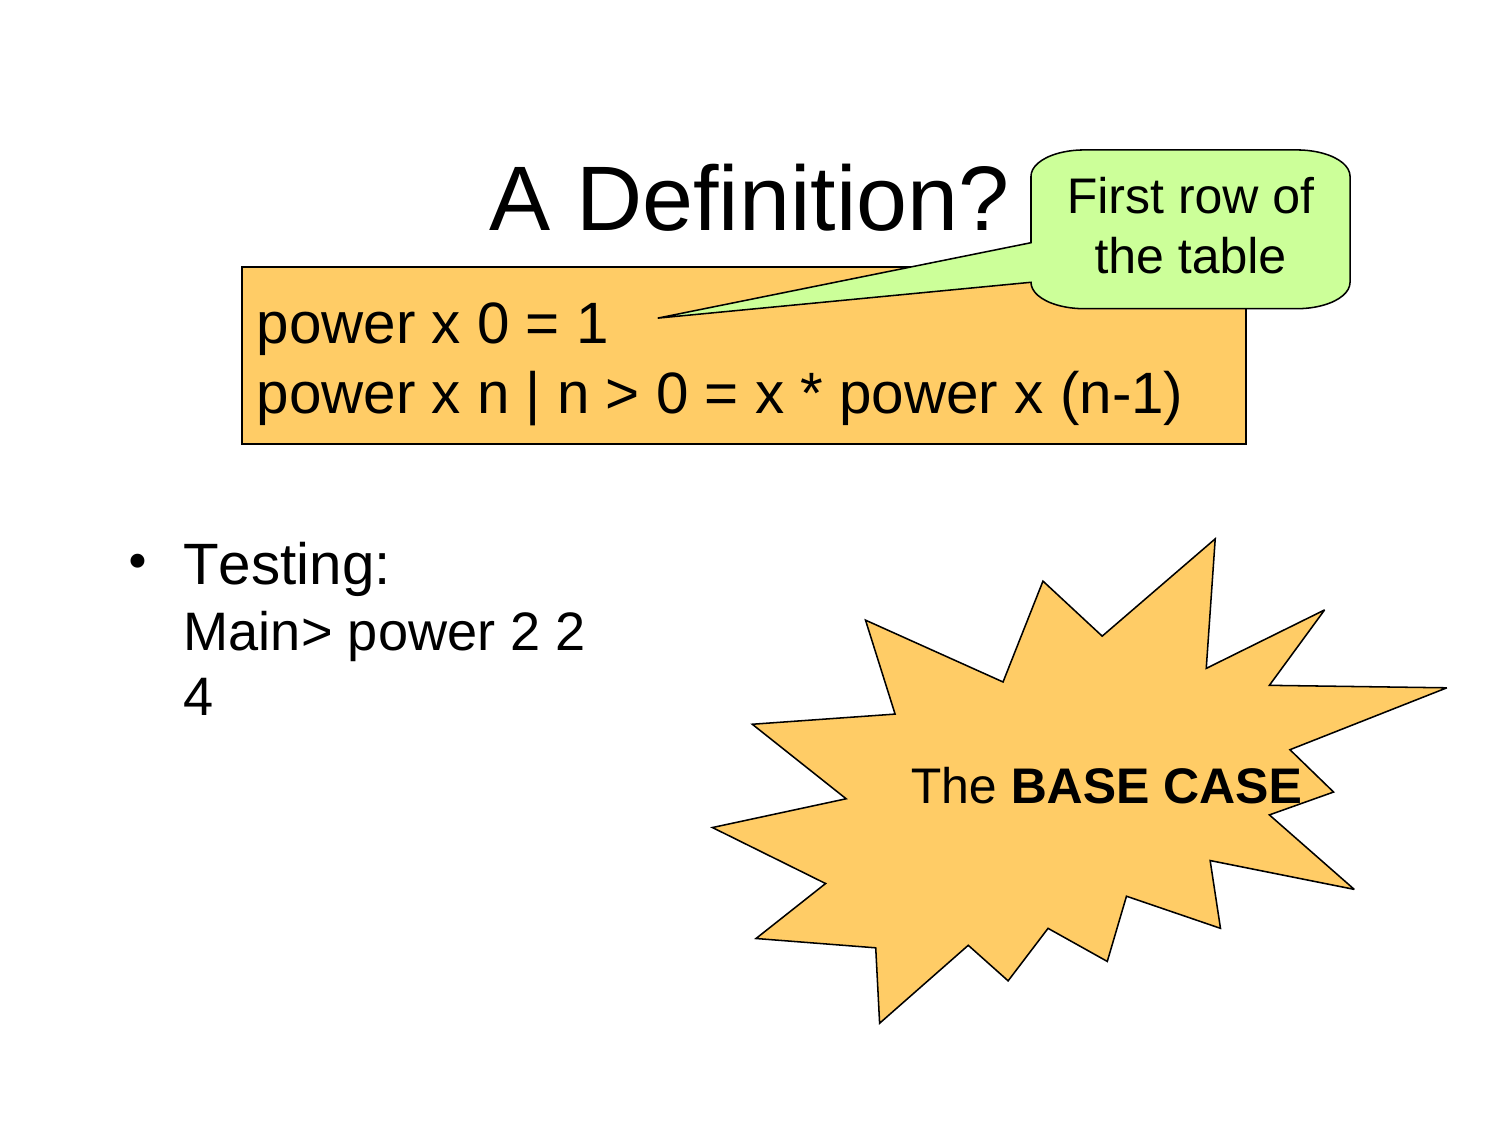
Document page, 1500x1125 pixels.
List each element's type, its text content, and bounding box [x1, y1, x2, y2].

text_box power x 0 = 1 power x n | n > 0 = x * power x (n-1) [242, 267, 1247, 324]
text_box The BASE CASE [878, 1000, 907, 1024]
list Testing: Main> power 2 2 4 [112, 324, 1388, 1000]
text_box The BASE CASE [1388, 686, 1447, 712]
text_box First row of the table [657, 149, 1351, 319]
title A Definition? [112, 99, 1388, 288]
